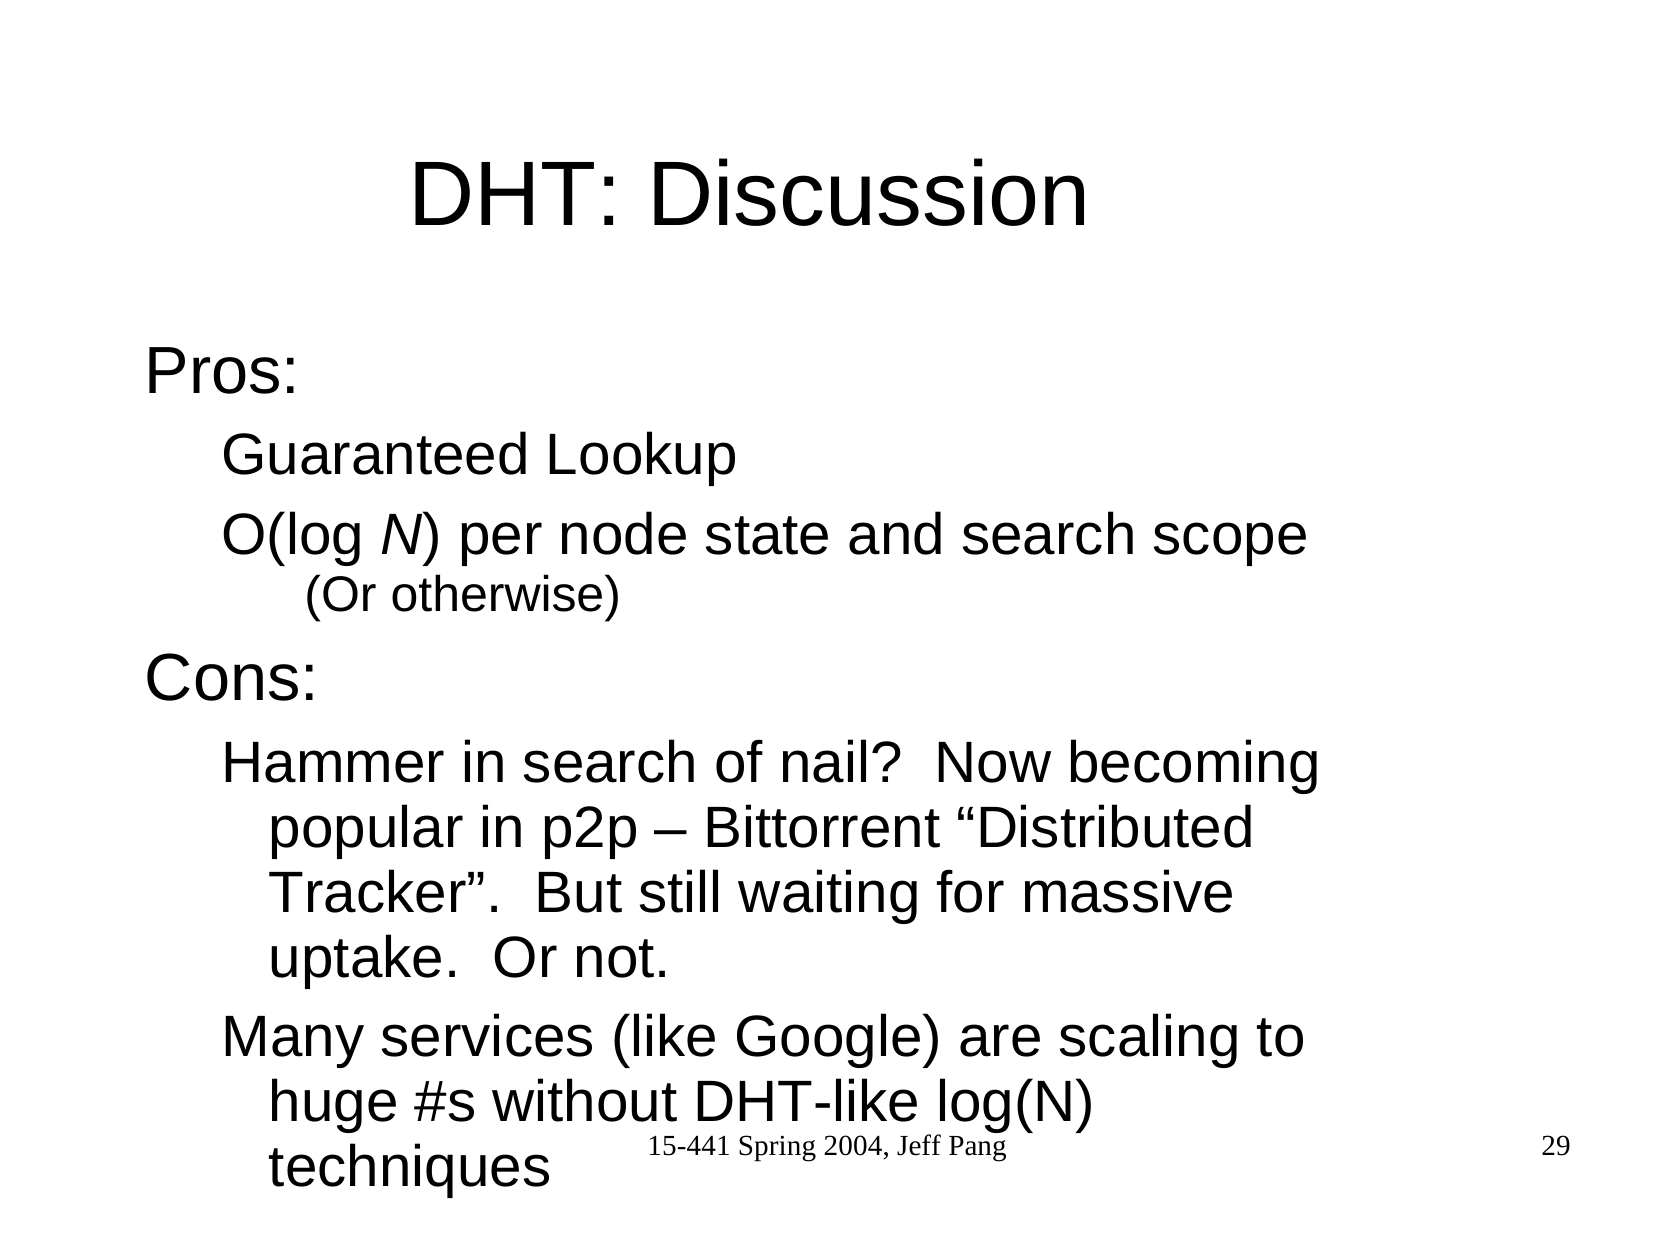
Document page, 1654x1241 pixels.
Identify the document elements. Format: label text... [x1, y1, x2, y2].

title DHT: Discussion [112, 99, 1388, 288]
list Pros: Guaranteed Lookup O(log N) per node state and search scope (Or otherwise) Cons: Hammer in search of nail? Now becoming popular in p2p – Bittorrent “Distributed Tracker”. But still waiting for massive uptake. Or not. Many services (like Google) are scaling to huge #s without DHT-like log(N) techniques [112, 324, 1388, 1241]
